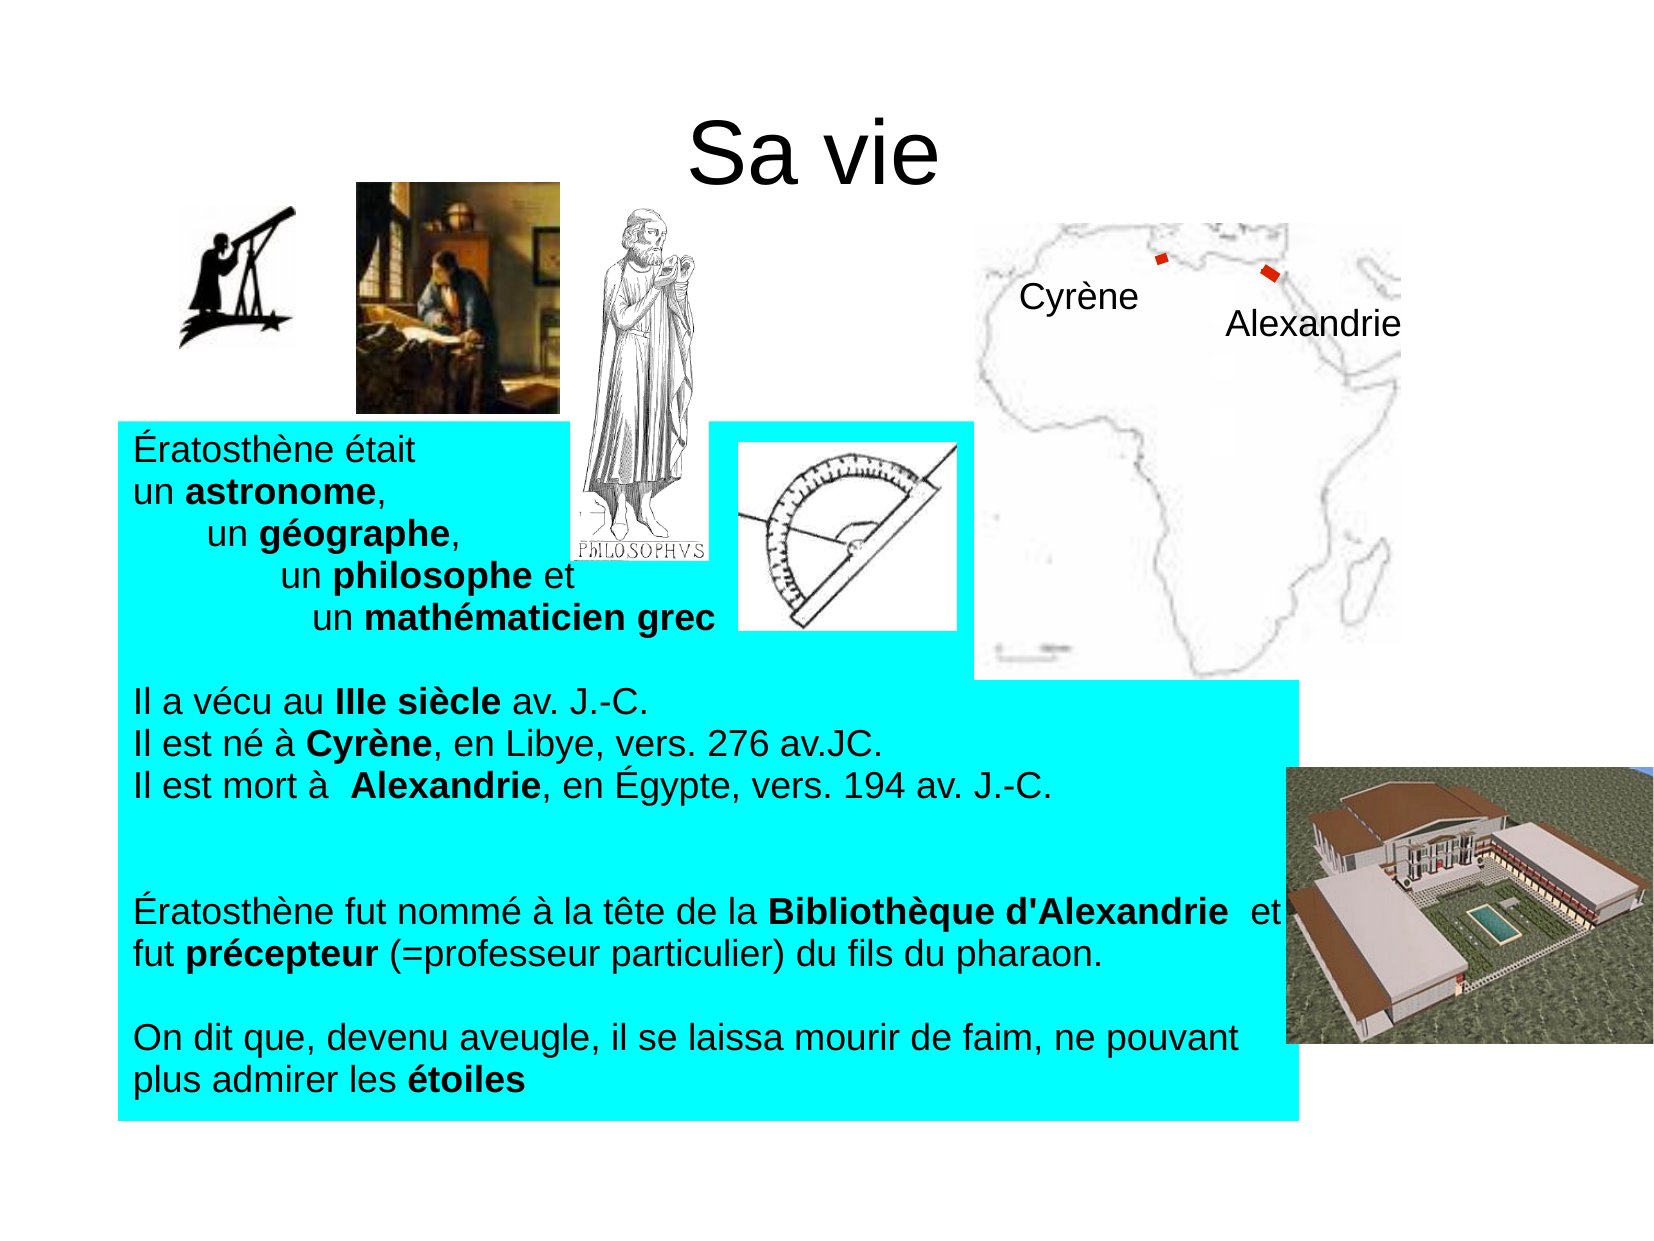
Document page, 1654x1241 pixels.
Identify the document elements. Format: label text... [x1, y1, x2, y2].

text_box Ératosthène était un astronome, un géographe, un philosophe et un mathématicien grec Il a vécu au IIIe siècle av. J.-C. Il est né à Cyrène, en Libye, vers. 276 av.JC. Il est mort à Alexandrie, en Égypte, vers. 194 av. J.-C. Ératosthène fut nommé à la tête de la Bibliothèque d'Alexandrie et fut précepteur (=professeur particulier) du fils du pharaon. On dit que, devenu aveugle, il se laissa mourir de faim, ne pouvant plus admirer les étoiles [118, 421, 1300, 1121]
text_box Alexandrie [1210, 295, 1418, 355]
picture [974, 223, 1401, 680]
text_box Cyrène [1003, 267, 1182, 325]
picture [570, 206, 709, 562]
picture [356, 182, 560, 414]
title Sa vie [82, 56, 1571, 250]
picture [1286, 767, 1654, 1044]
picture [738, 442, 957, 631]
picture [179, 206, 296, 349]
